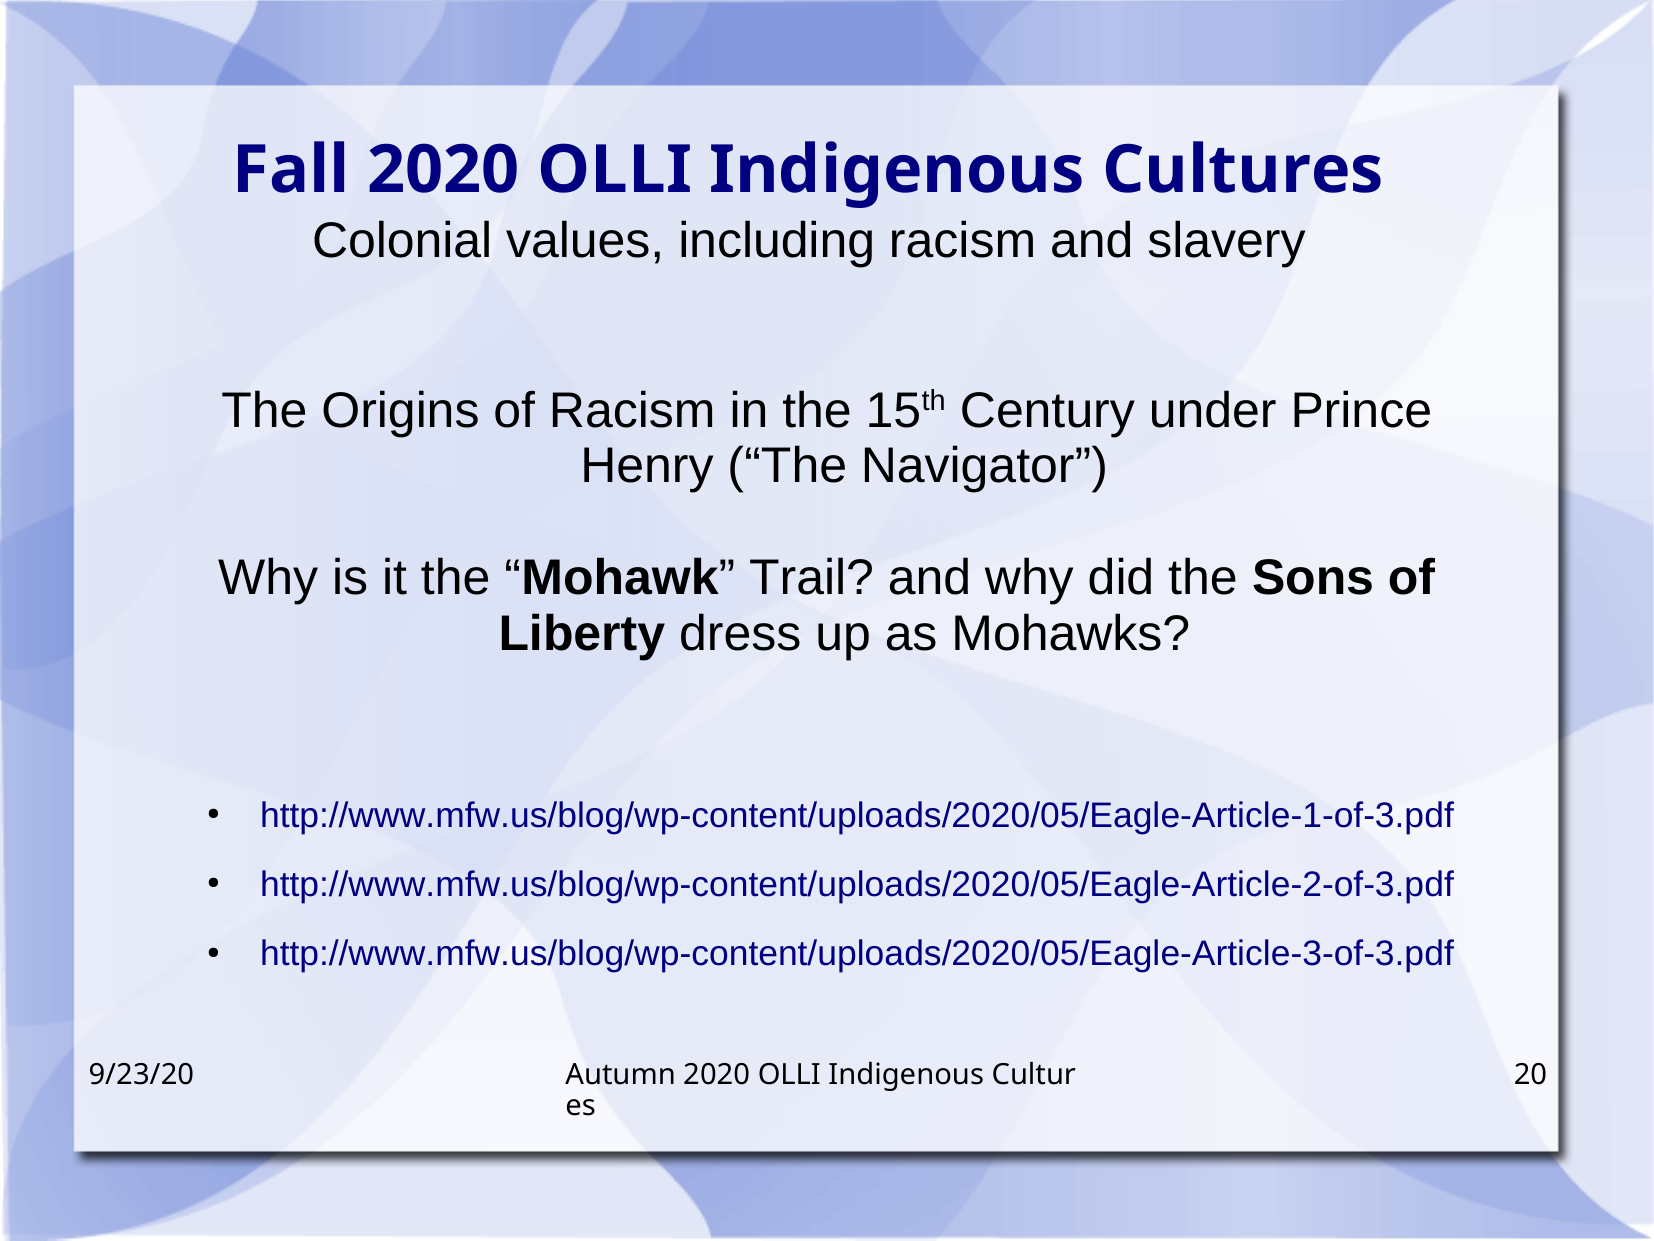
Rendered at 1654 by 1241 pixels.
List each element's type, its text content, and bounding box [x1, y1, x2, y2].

picture [0, 0, 1654, 1241]
list http://www.mfw.us/blog/wp-content/uploads/2020/05/Eagle-Article-1-of-3.pdf http://www.mfw.us/blog/wp-content/uploads/2020/05/Eagle-Article-2-of-3.pdf http://www.mfw.us/blog/wp-content/uploads/2020/05/Eagle-Article-3-of-3.pdf [189, 795, 1654, 1109]
title Fall 2020 OLLI Indigenous Cultures Colonial values, including racism and slavery [82, 90, 1536, 298]
subtitle The Origins of Racism in the 15th Century under Prince Henry (“The Navigator”) Why is it the “Mohawk” Trail? and why did the Sons of Liberty dress up as Mohawks? [129, 224, 1489, 875]
picture [181, 1065, 189, 1082]
